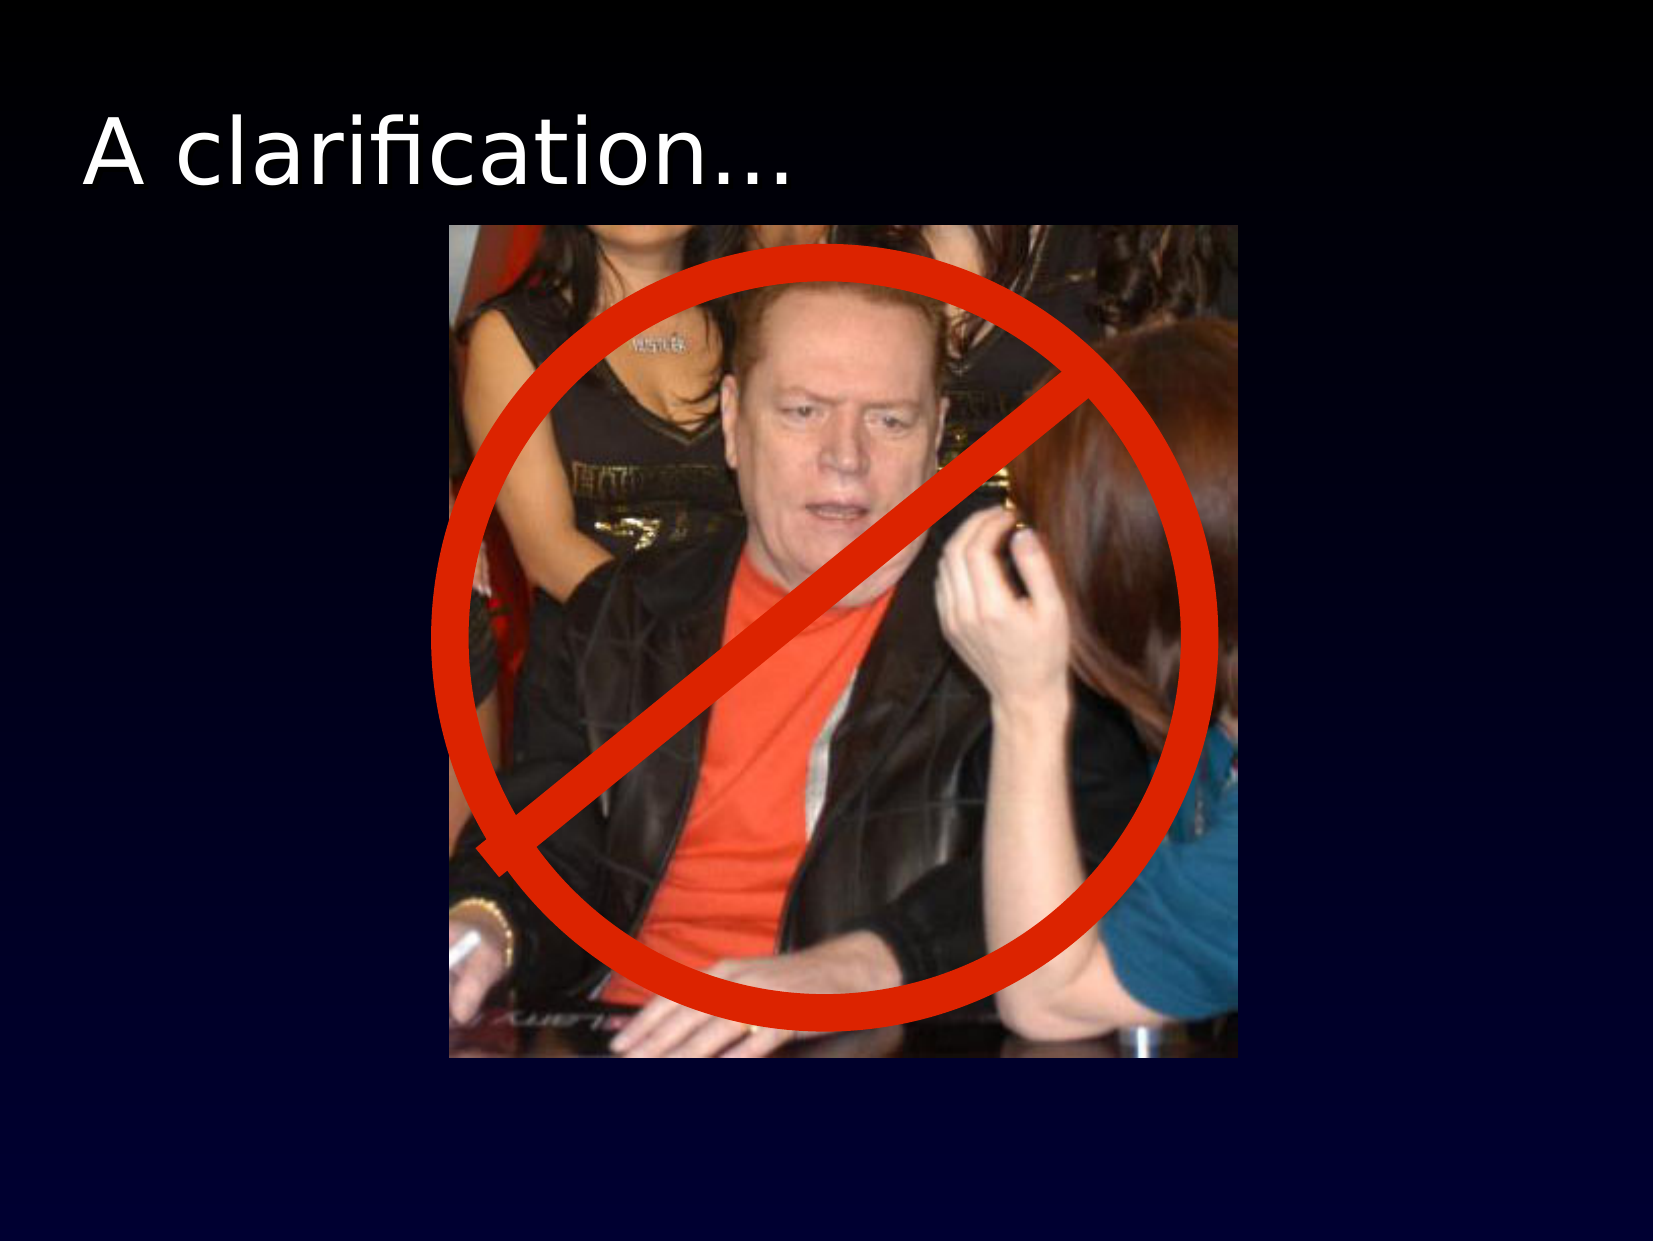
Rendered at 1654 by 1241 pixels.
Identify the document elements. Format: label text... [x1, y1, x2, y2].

picture [538, 399, 1180, 994]
title A clarification... [82, 49, 1571, 257]
picture [469, 282, 1060, 814]
picture [449, 225, 1238, 1058]
